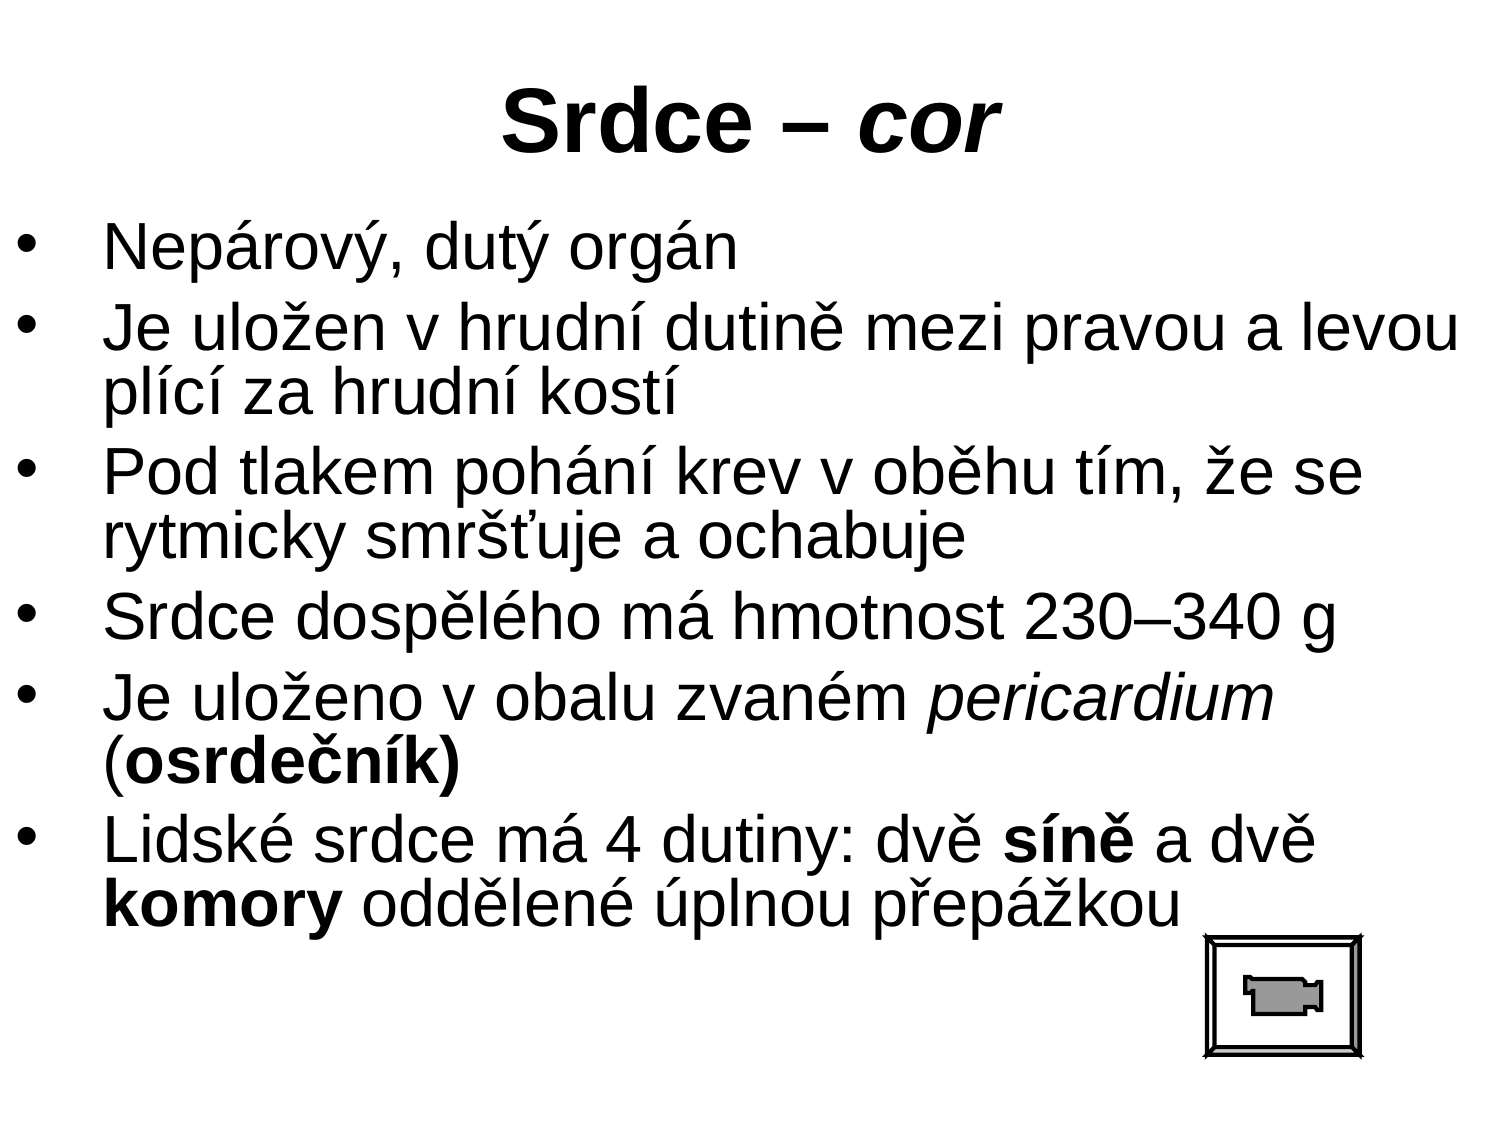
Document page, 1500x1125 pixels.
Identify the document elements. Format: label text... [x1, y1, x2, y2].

list Nepárový, dutý orgán Je uložen v hrudní dutině mezi pravou a levou plící za hrudní kostí Pod tlakem pohání krev v oběhu tím, že se rytmicky smršťuje a ochabuje Srdce dospělého má hmotnost 230–340 g Je uloženo v obalu zvaném pericardium (osrdečník) Lidské srdce má 4 dutiny: dvě síně a dvě komory oddělené úplnou přepážkou [0, 210, 1500, 1088]
title Srdce – cor [75, 45, 1426, 188]
text_box [1208, 937, 1360, 1055]
